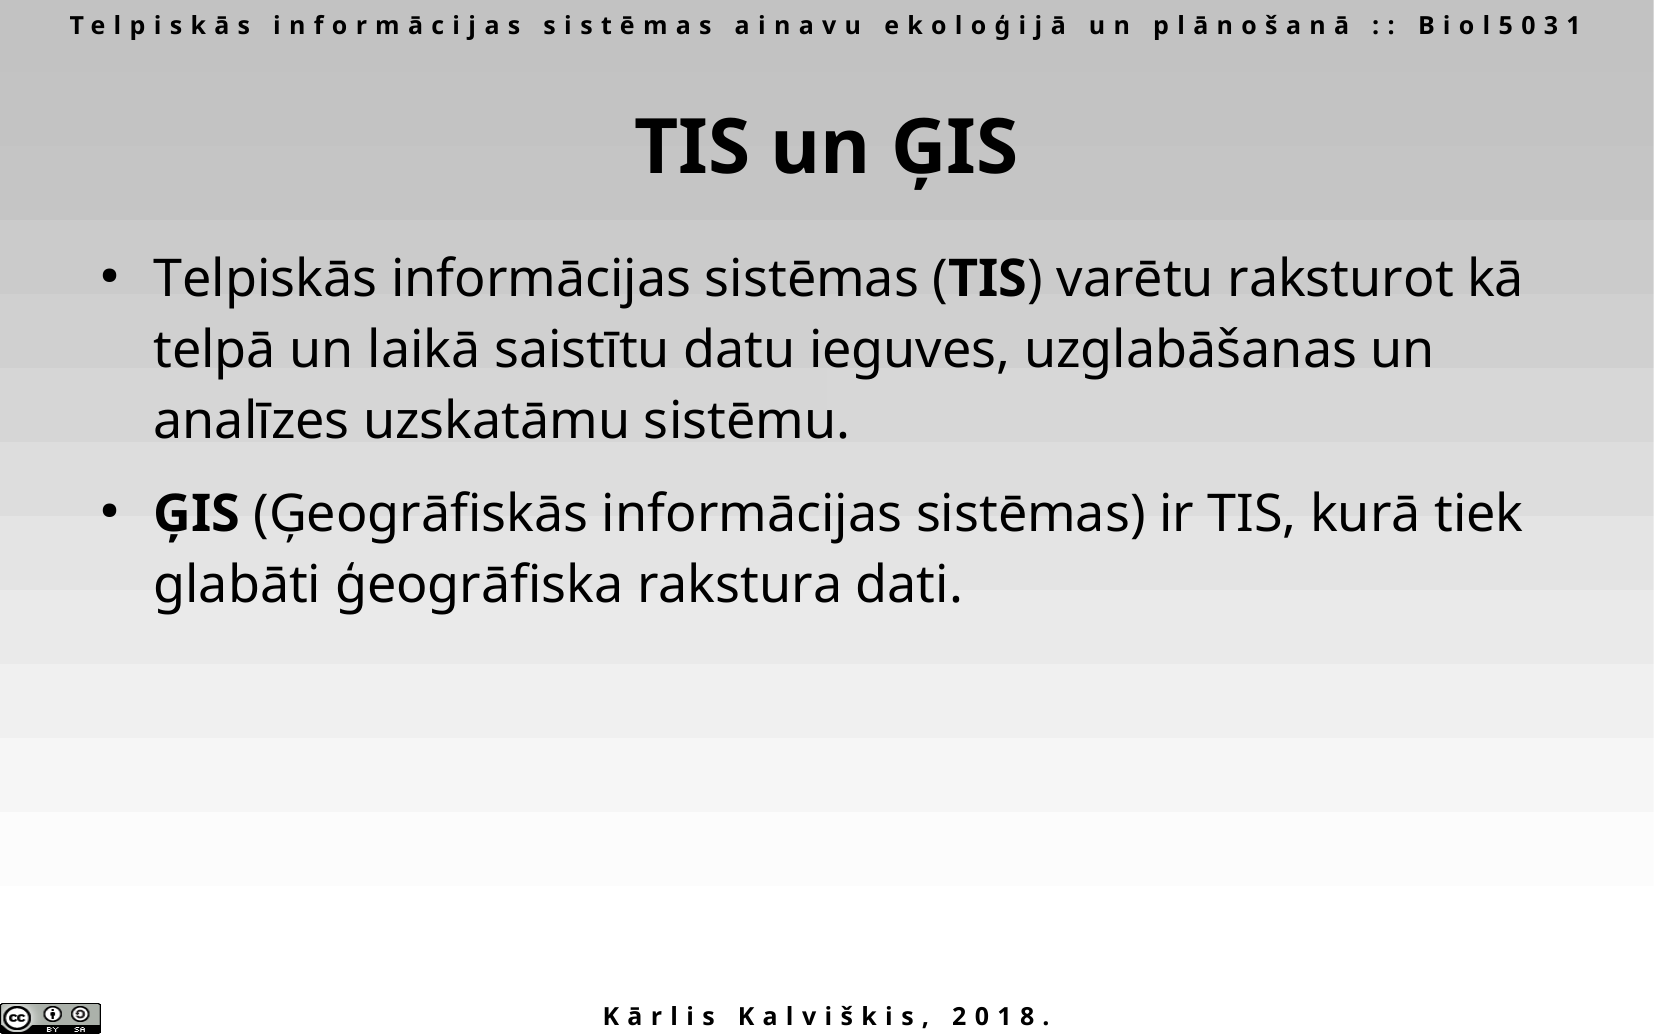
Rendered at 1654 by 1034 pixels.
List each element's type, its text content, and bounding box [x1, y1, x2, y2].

list Telpiskās informācijas sistēmas (TIS) varētu raksturot kā telpā un laikā saistītu datu ieguves, uzglabāšanas un analīzes uzskatāmu sistēmu. ĢIS (Ģeogrāfiskās informācijas sistēmas) ir TIS, kurā tiek glabāti ģeogrāfiska rakstura dati. [82, 241, 1571, 928]
picture [0, 0, 1654, 1034]
title TIS un ĢIS [29, 41, 1625, 247]
